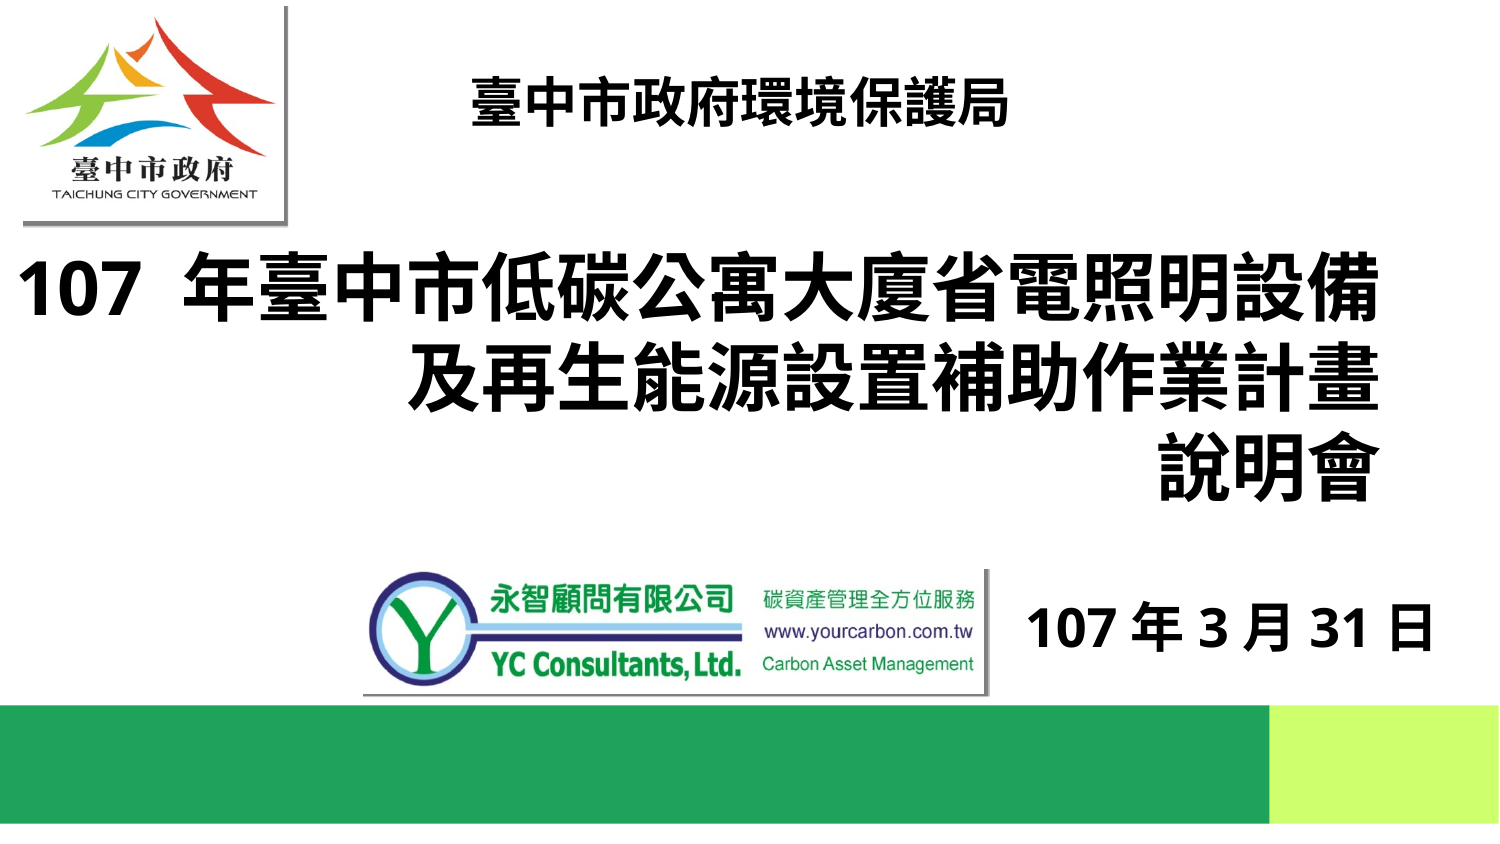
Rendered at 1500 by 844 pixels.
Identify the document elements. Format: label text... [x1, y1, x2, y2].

picture [357, 563, 984, 694]
picture [17, 0, 284, 222]
text_box 臺中市政府環境保護局 [454, 61, 1032, 142]
text_box 107年3月31日 [1009, 585, 1400, 667]
text_box [0, 705, 1499, 824]
text_box 107 年臺中市低碳公寓大廈省電照明設備及再生能源設置補助作業計畫 說明會 [0, 232, 1424, 521]
